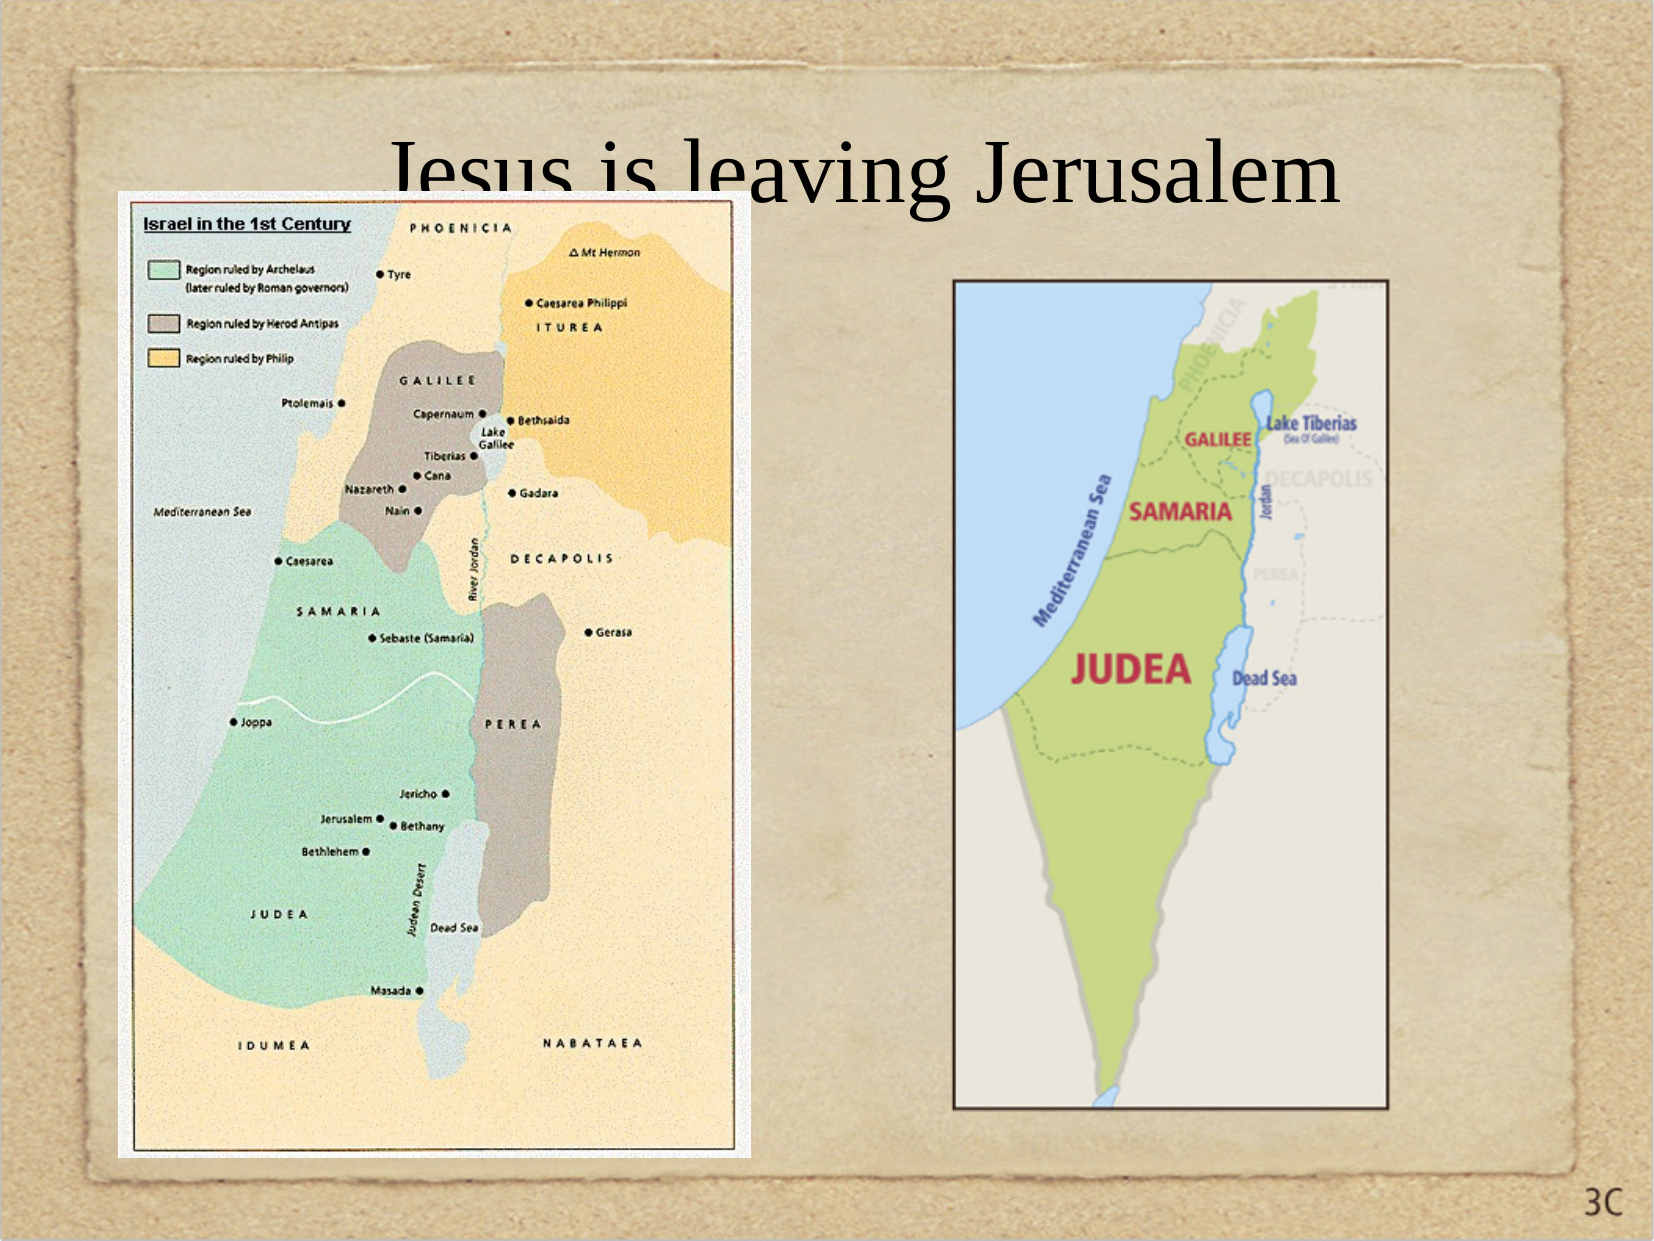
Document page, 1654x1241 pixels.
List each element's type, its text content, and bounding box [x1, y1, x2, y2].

picture [0, 0, 1654, 1241]
text_box Jesus is leaving Jerusalem [187, 62, 1538, 180]
text_box [751, 660, 1654, 961]
